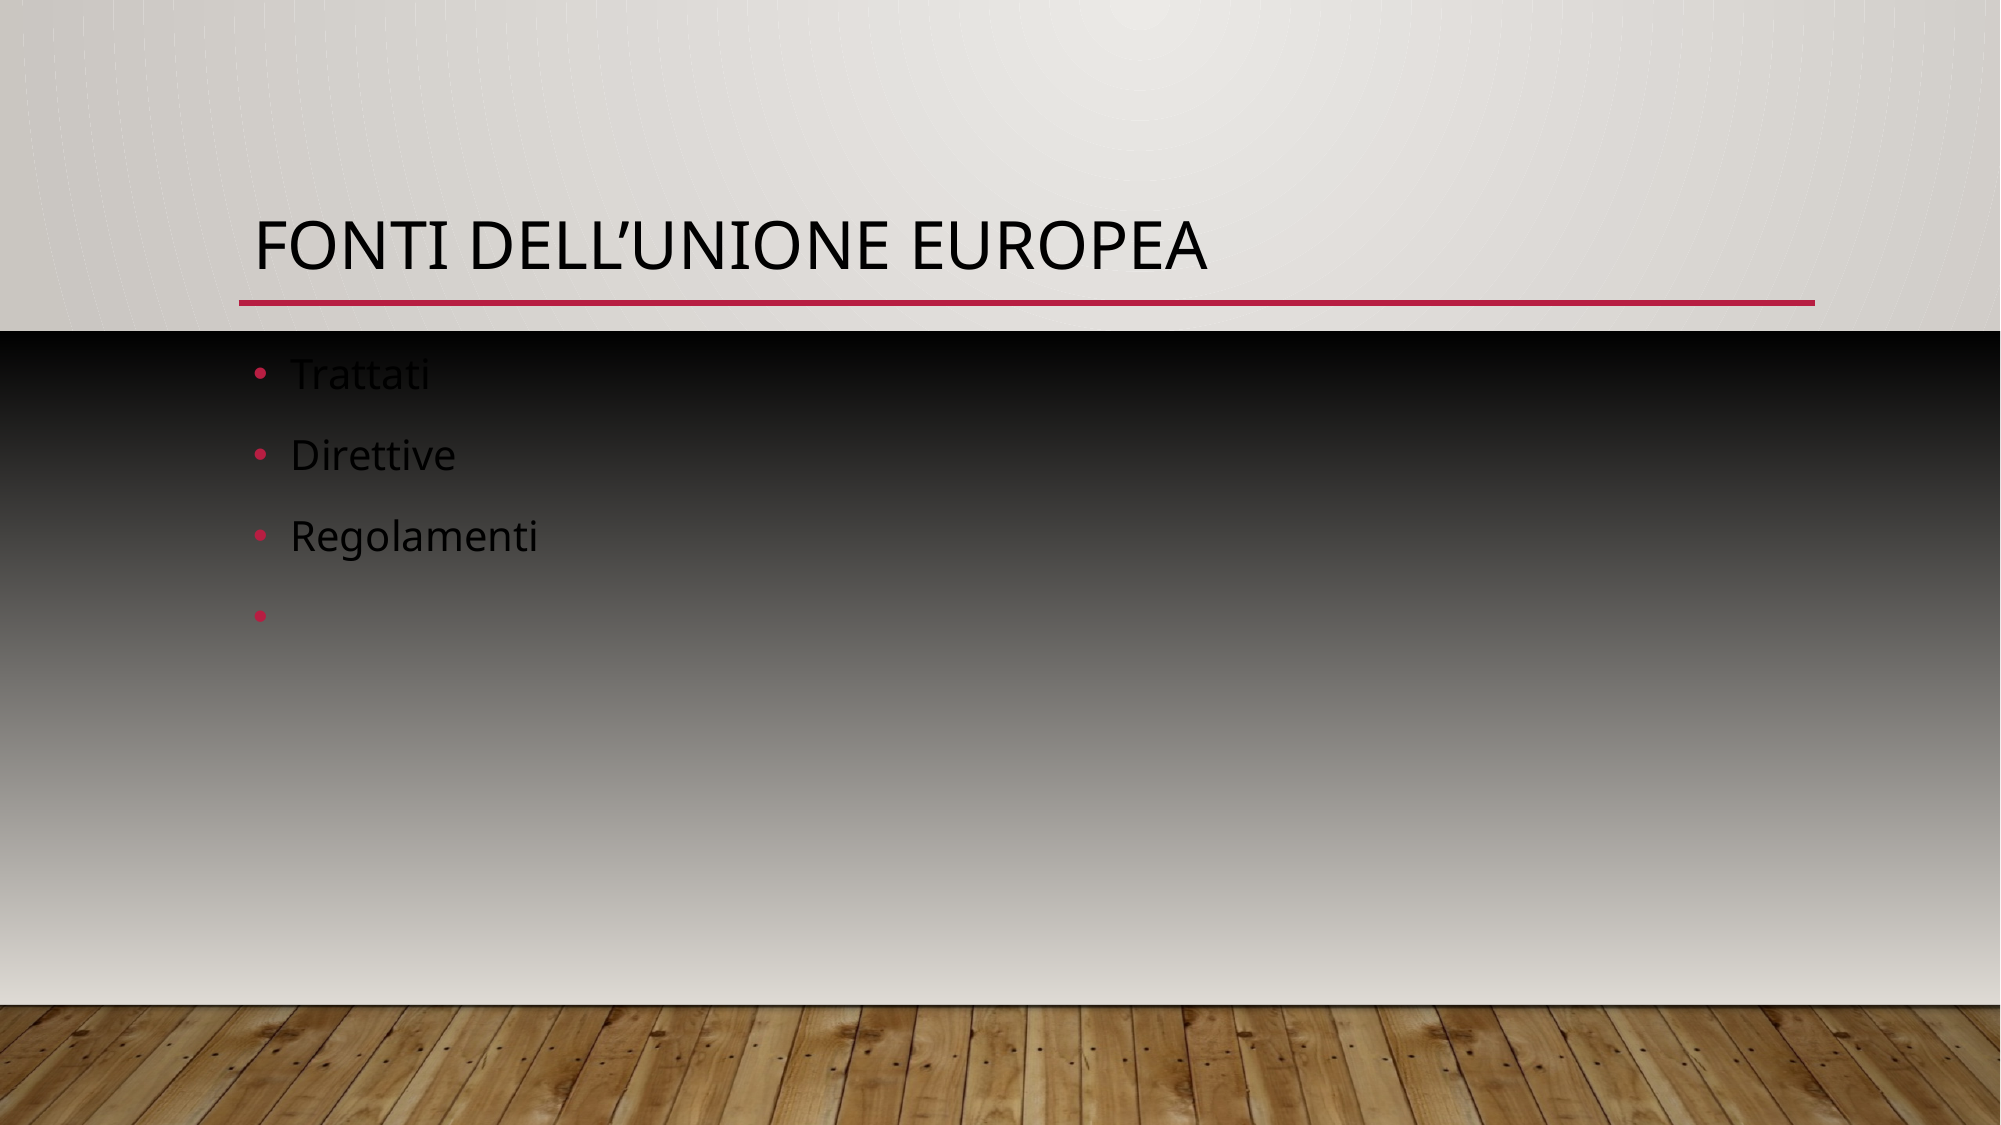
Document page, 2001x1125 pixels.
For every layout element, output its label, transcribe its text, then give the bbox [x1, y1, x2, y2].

list Trattati Direttive Regolamenti [238, 330, 1814, 897]
title Fonti dell’unione europea [238, 131, 1814, 305]
